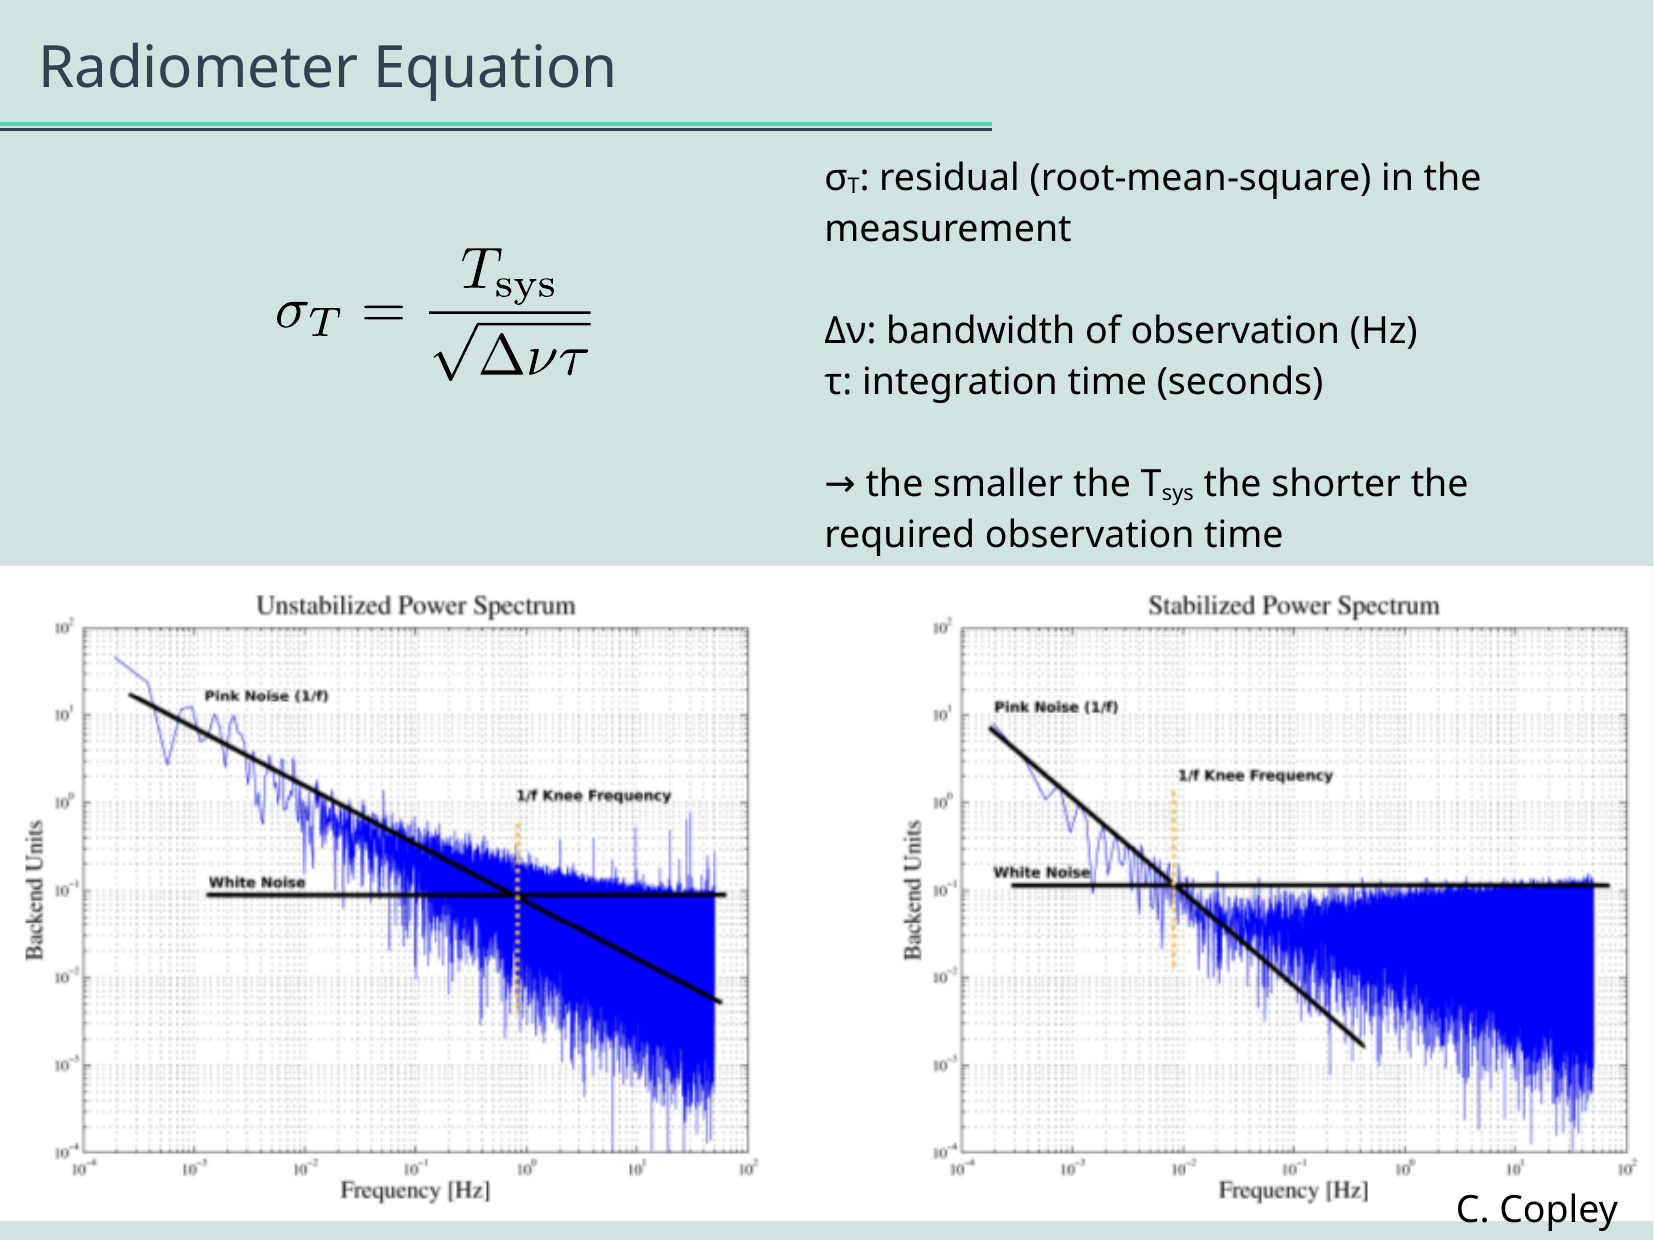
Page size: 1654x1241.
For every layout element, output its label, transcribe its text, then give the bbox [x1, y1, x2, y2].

text_box C. Copley [1441, 1175, 1625, 1236]
text_box Radiometer Equation [23, 17, 1063, 103]
text_box [274, 248, 591, 382]
picture [0, 566, 1654, 1221]
text_box σT: residual (root-mean-square) in the measurement Δν: bandwidth of observation (Hz) τ: integration time (seconds) → the smaller the Tsys the shorter the required observation time [809, 143, 1437, 545]
